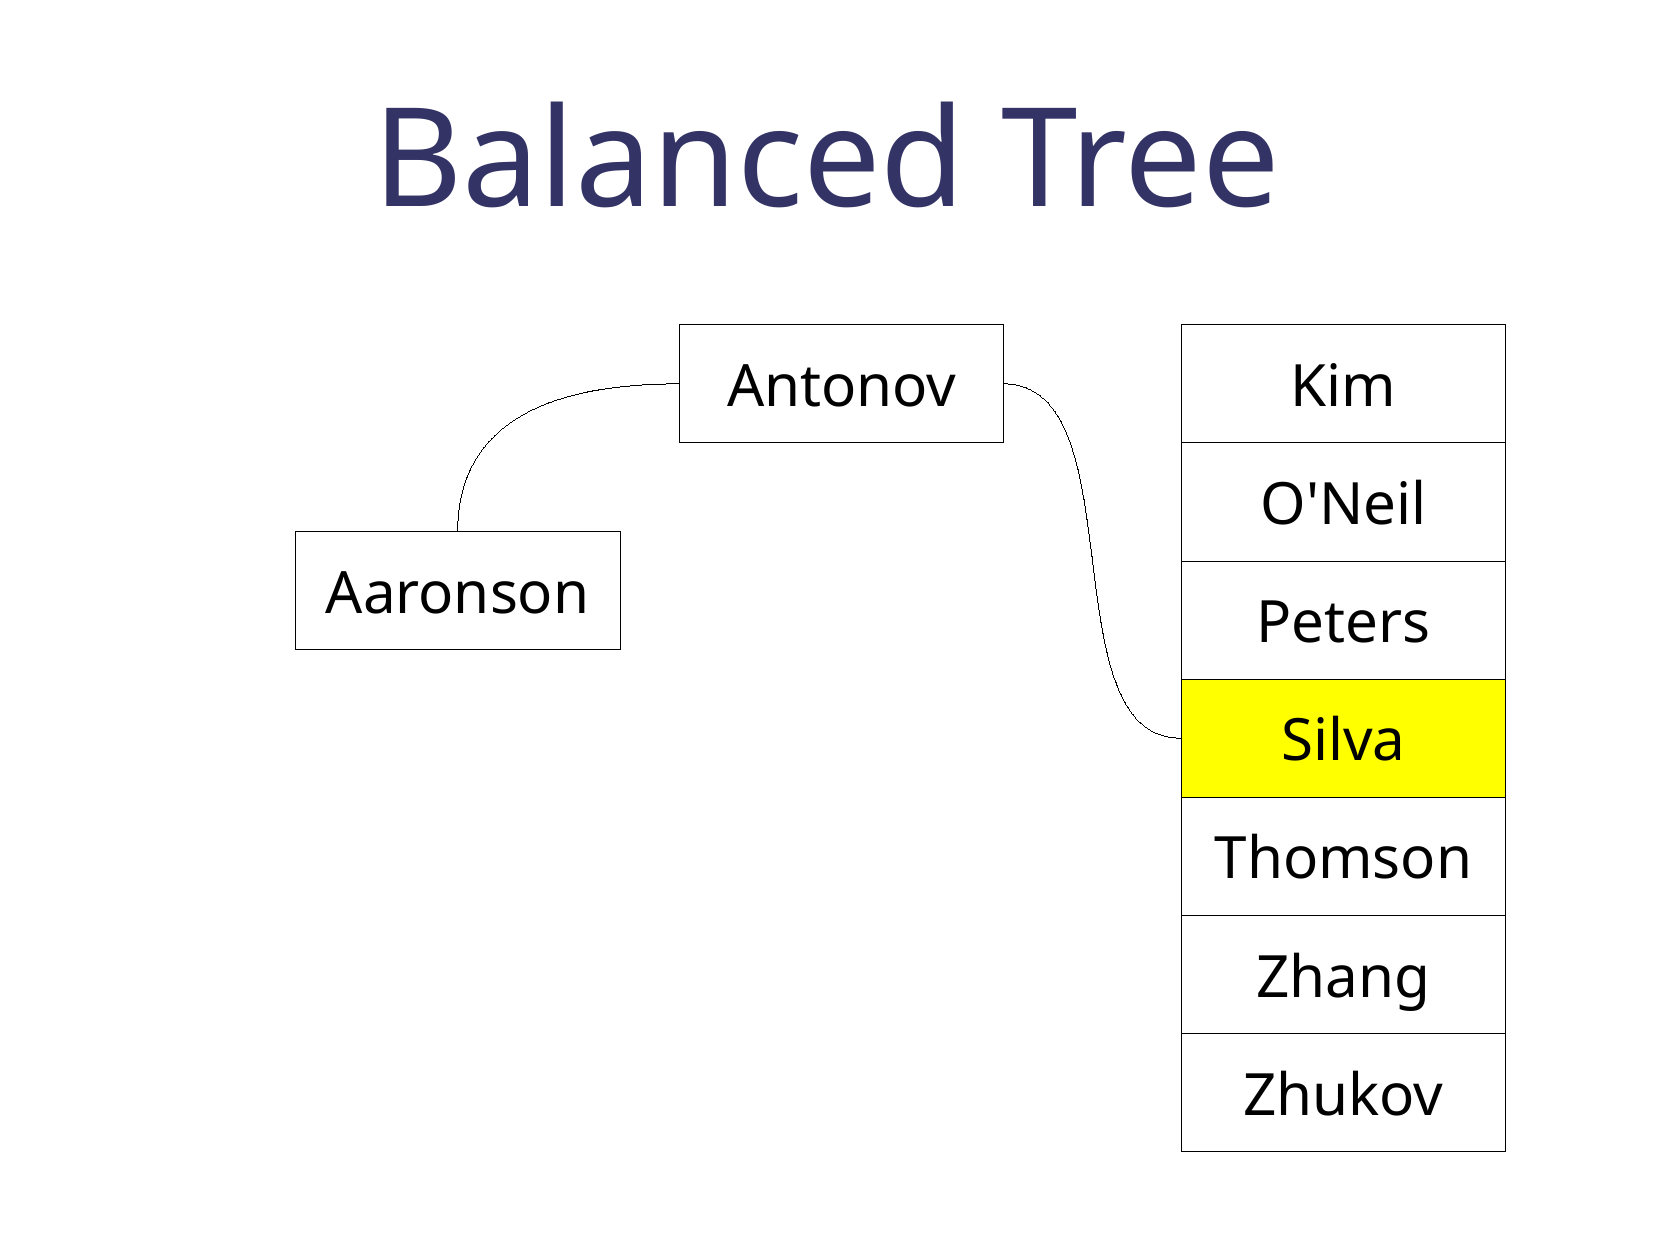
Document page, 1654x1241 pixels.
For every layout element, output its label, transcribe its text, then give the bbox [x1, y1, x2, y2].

text_box Peters [1181, 561, 1506, 680]
text_box Zhang [1181, 915, 1506, 1034]
text_box Thomson [1181, 798, 1506, 915]
title Balanced Tree [82, 56, 1571, 250]
text_box Kim [1181, 324, 1506, 443]
text_box Antonov [679, 324, 1004, 443]
text_box Aaronson [295, 531, 621, 650]
text_box Silva [1181, 680, 1506, 798]
text_box O'Neil [1181, 443, 1506, 561]
text_box Zhukov [1181, 1034, 1506, 1152]
